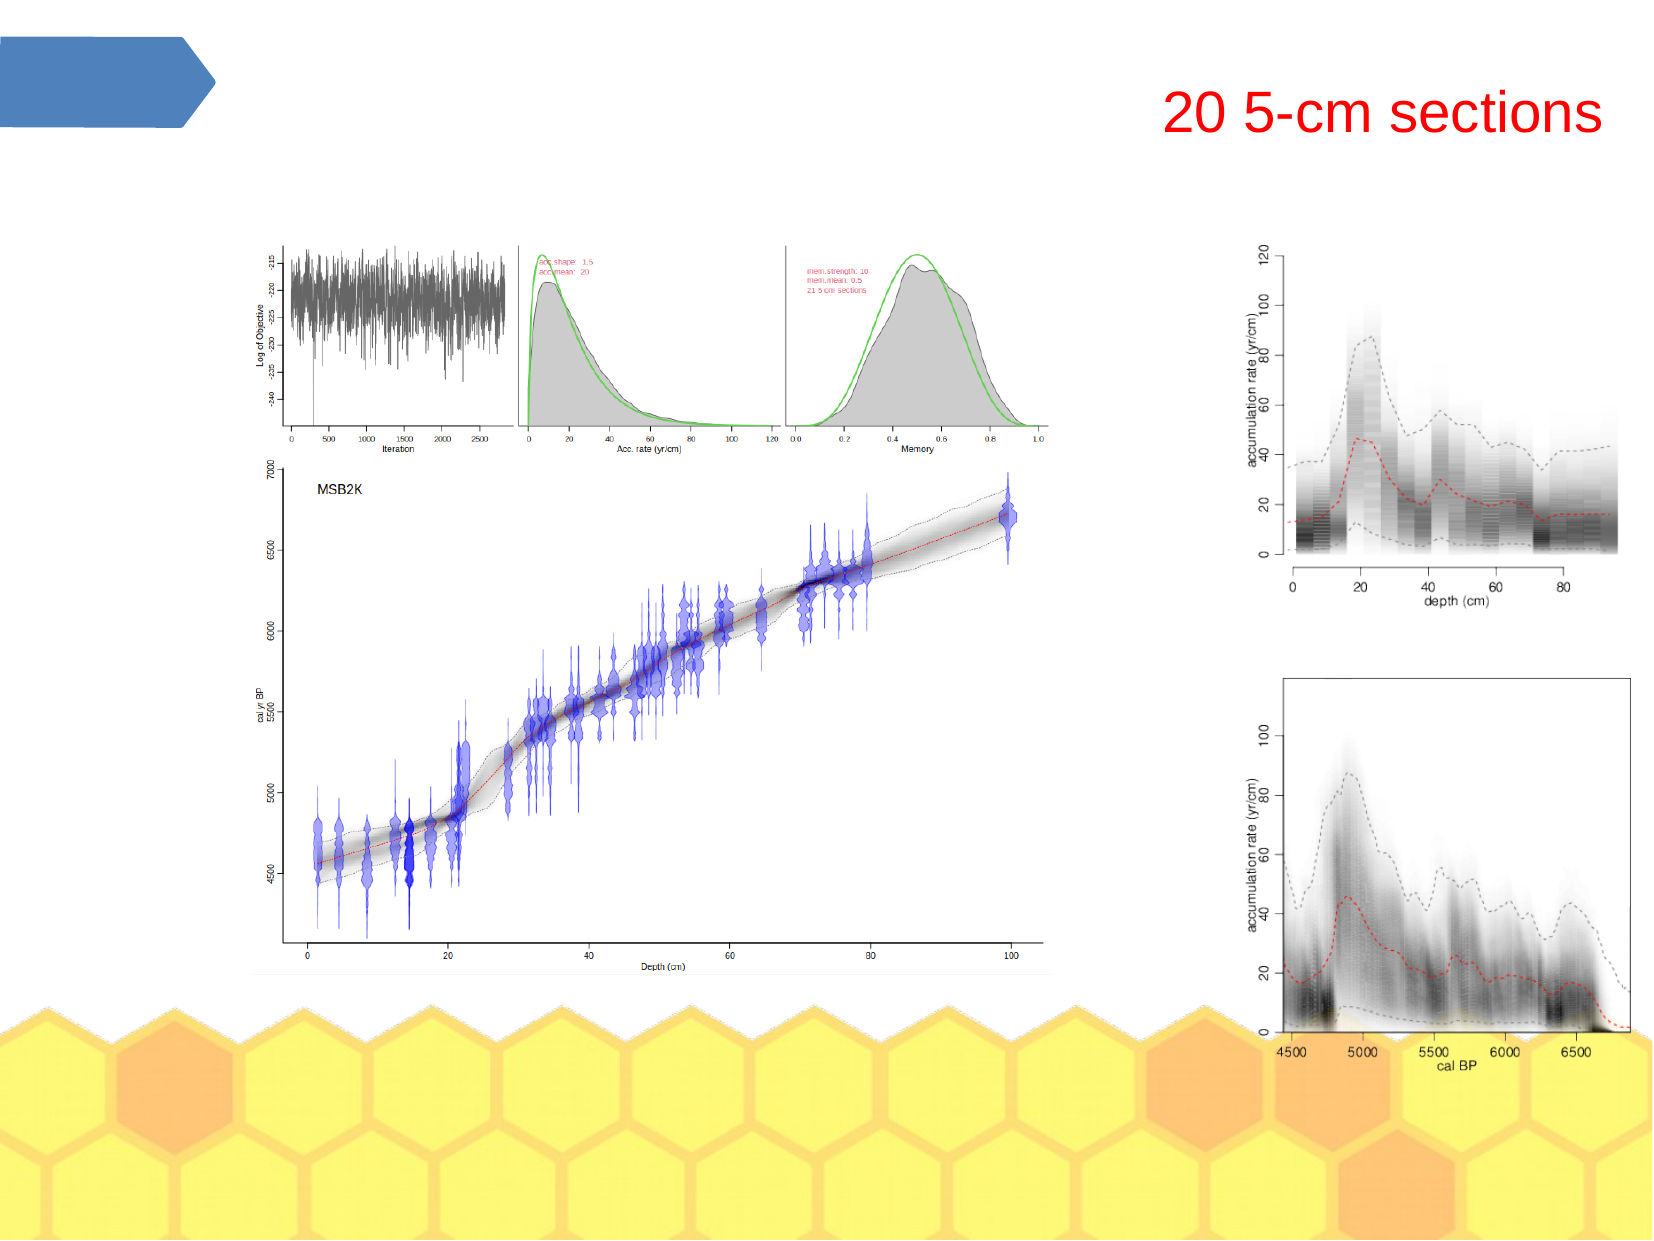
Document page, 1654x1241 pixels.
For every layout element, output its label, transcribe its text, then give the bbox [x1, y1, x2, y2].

picture [0, 663, 1653, 1240]
text_box 20 5-cm sections [1147, 66, 1619, 152]
picture [1234, 198, 1646, 617]
picture [251, 236, 1053, 975]
